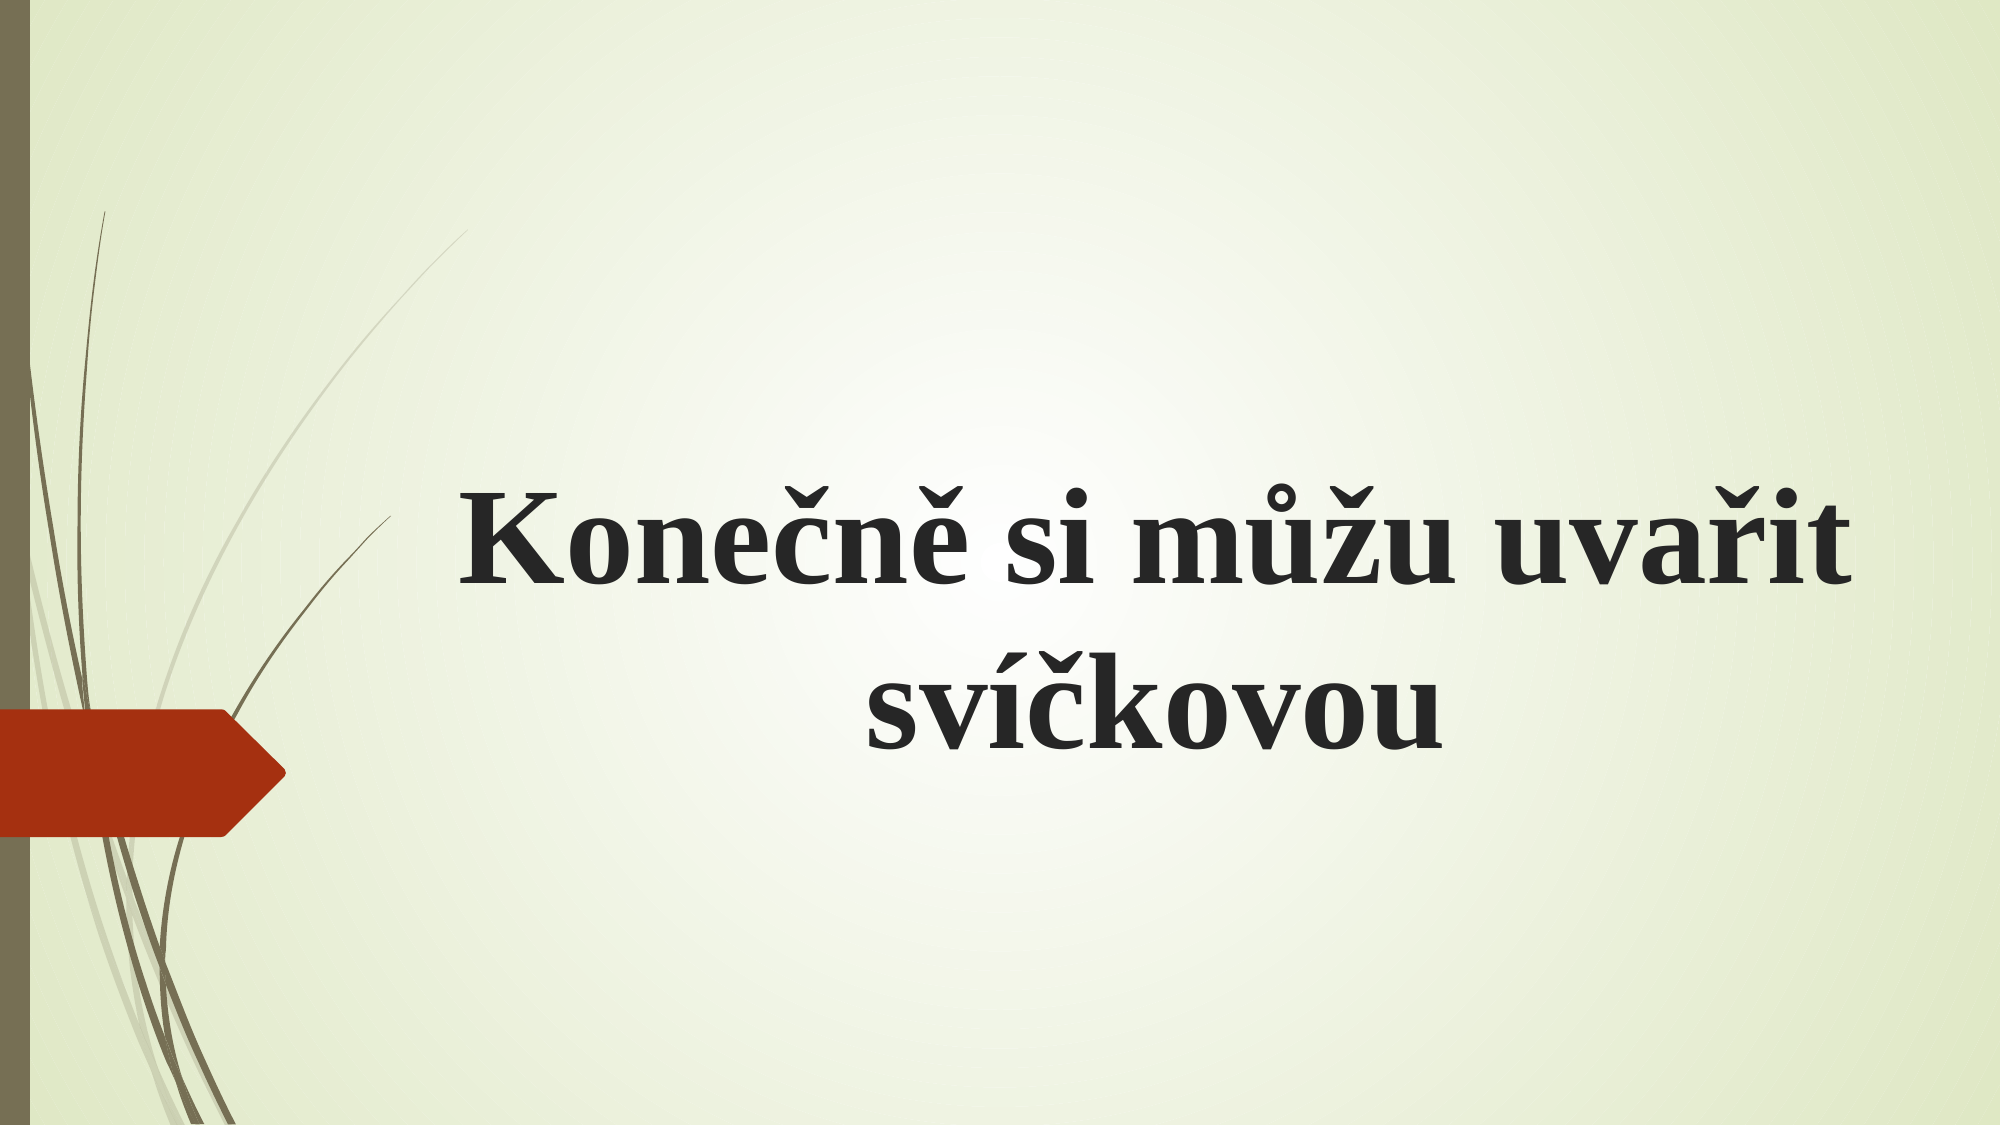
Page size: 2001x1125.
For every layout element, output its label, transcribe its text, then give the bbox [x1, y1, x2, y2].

title Konečně si můžu uvařit svíčkovou [424, 412, 1888, 784]
